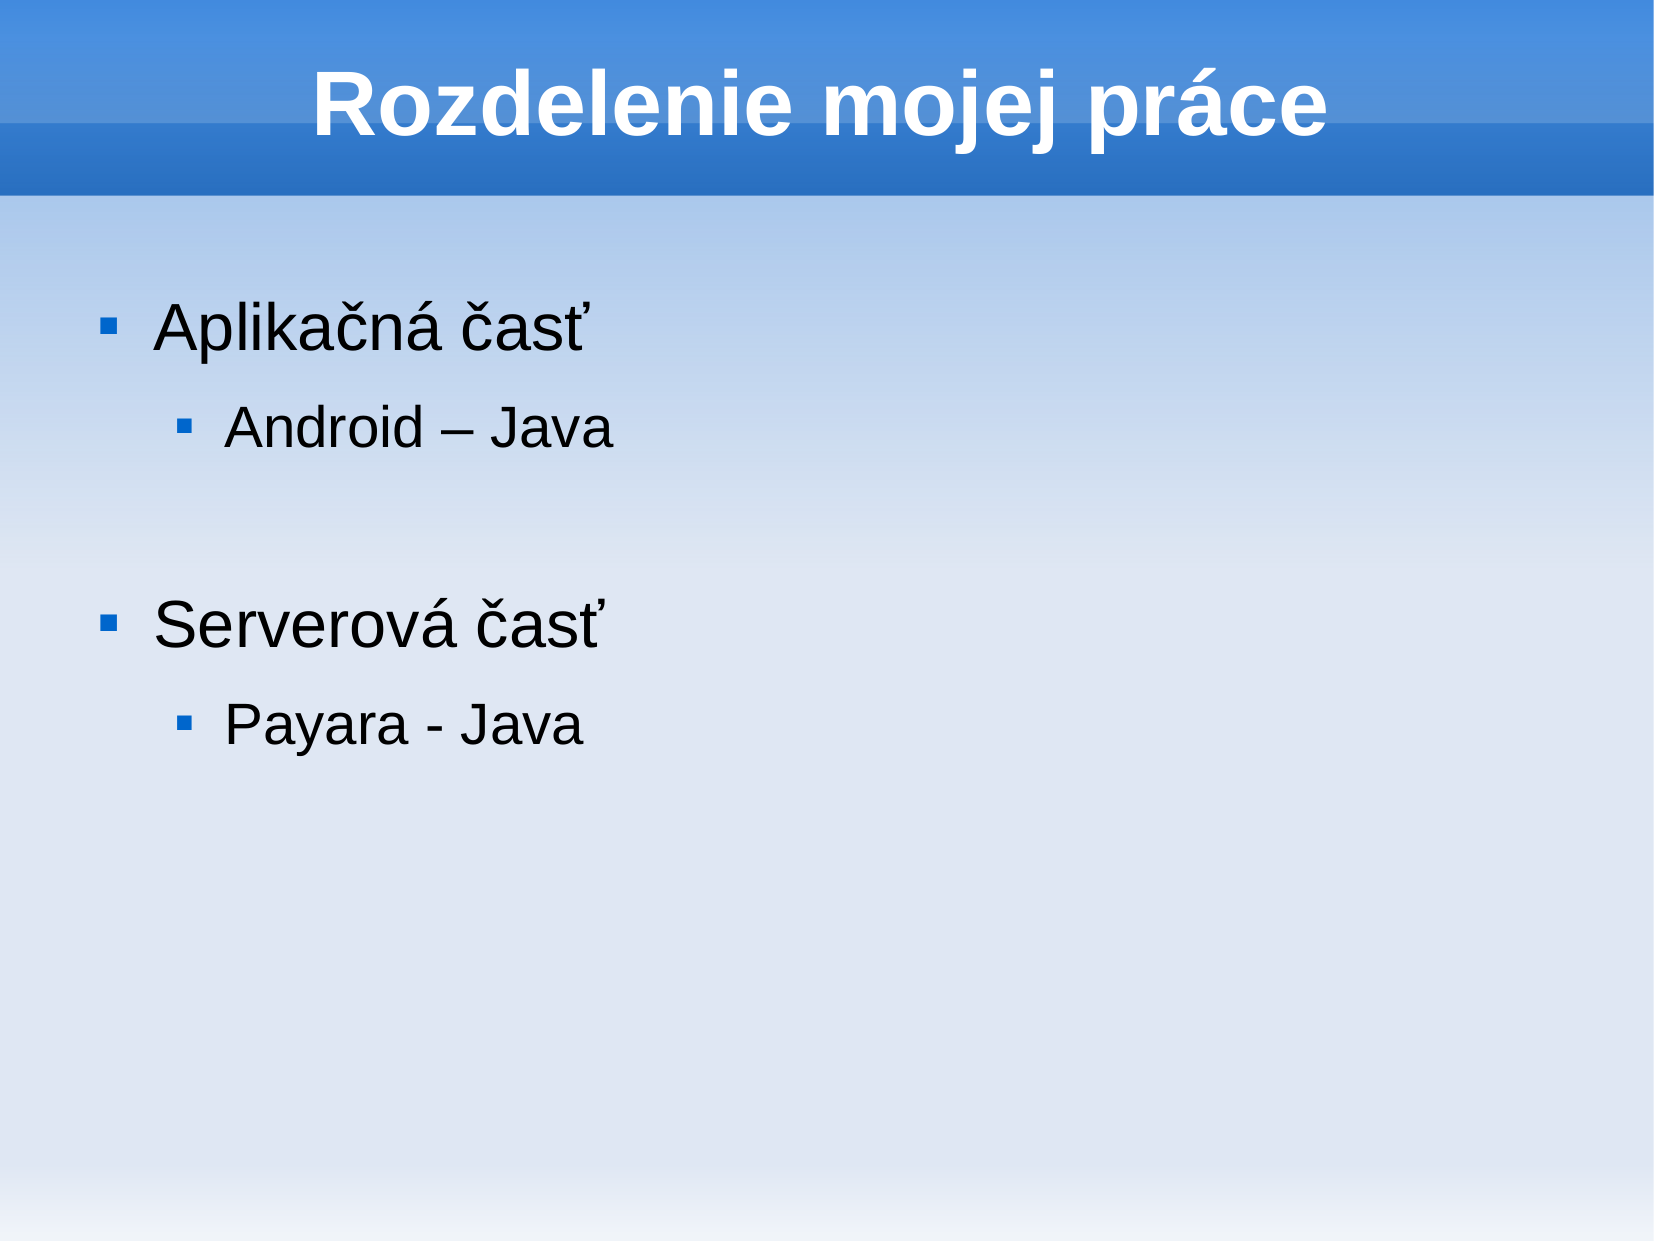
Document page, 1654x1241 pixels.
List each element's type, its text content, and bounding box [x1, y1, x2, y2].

list Aplikačná časť Android – Java Serverová časť Payara - Java [82, 290, 1571, 1109]
title Rozdelenie mojej práce [76, 0, 1565, 208]
picture [0, 0, 1654, 1241]
